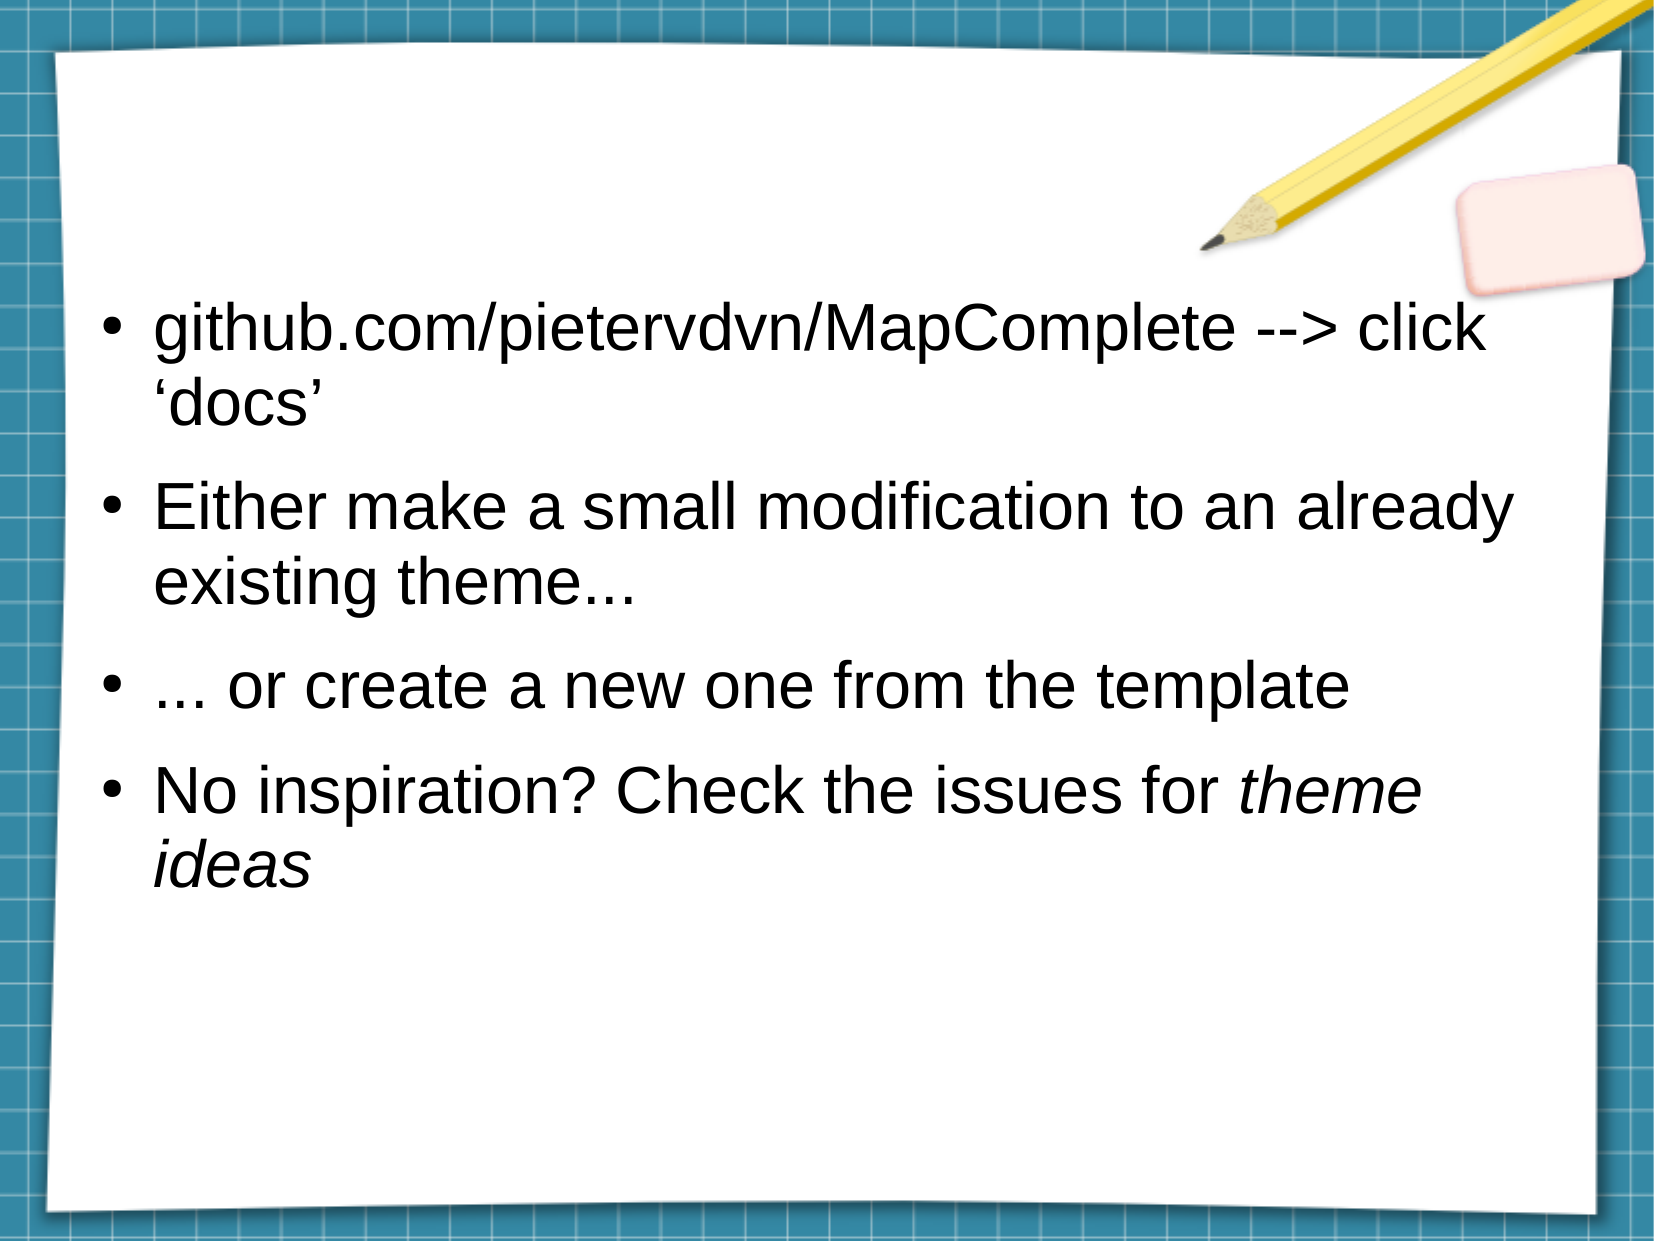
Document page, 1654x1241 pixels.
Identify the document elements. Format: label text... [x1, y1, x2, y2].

list github.com/pietervdvn/MapComplete --> click ‘docs’ Either make a small modification to an already existing theme... ... or create a new one from the template No inspiration? Check the issues for theme ideas [82, 290, 1571, 1010]
picture [0, 0, 1654, 1241]
